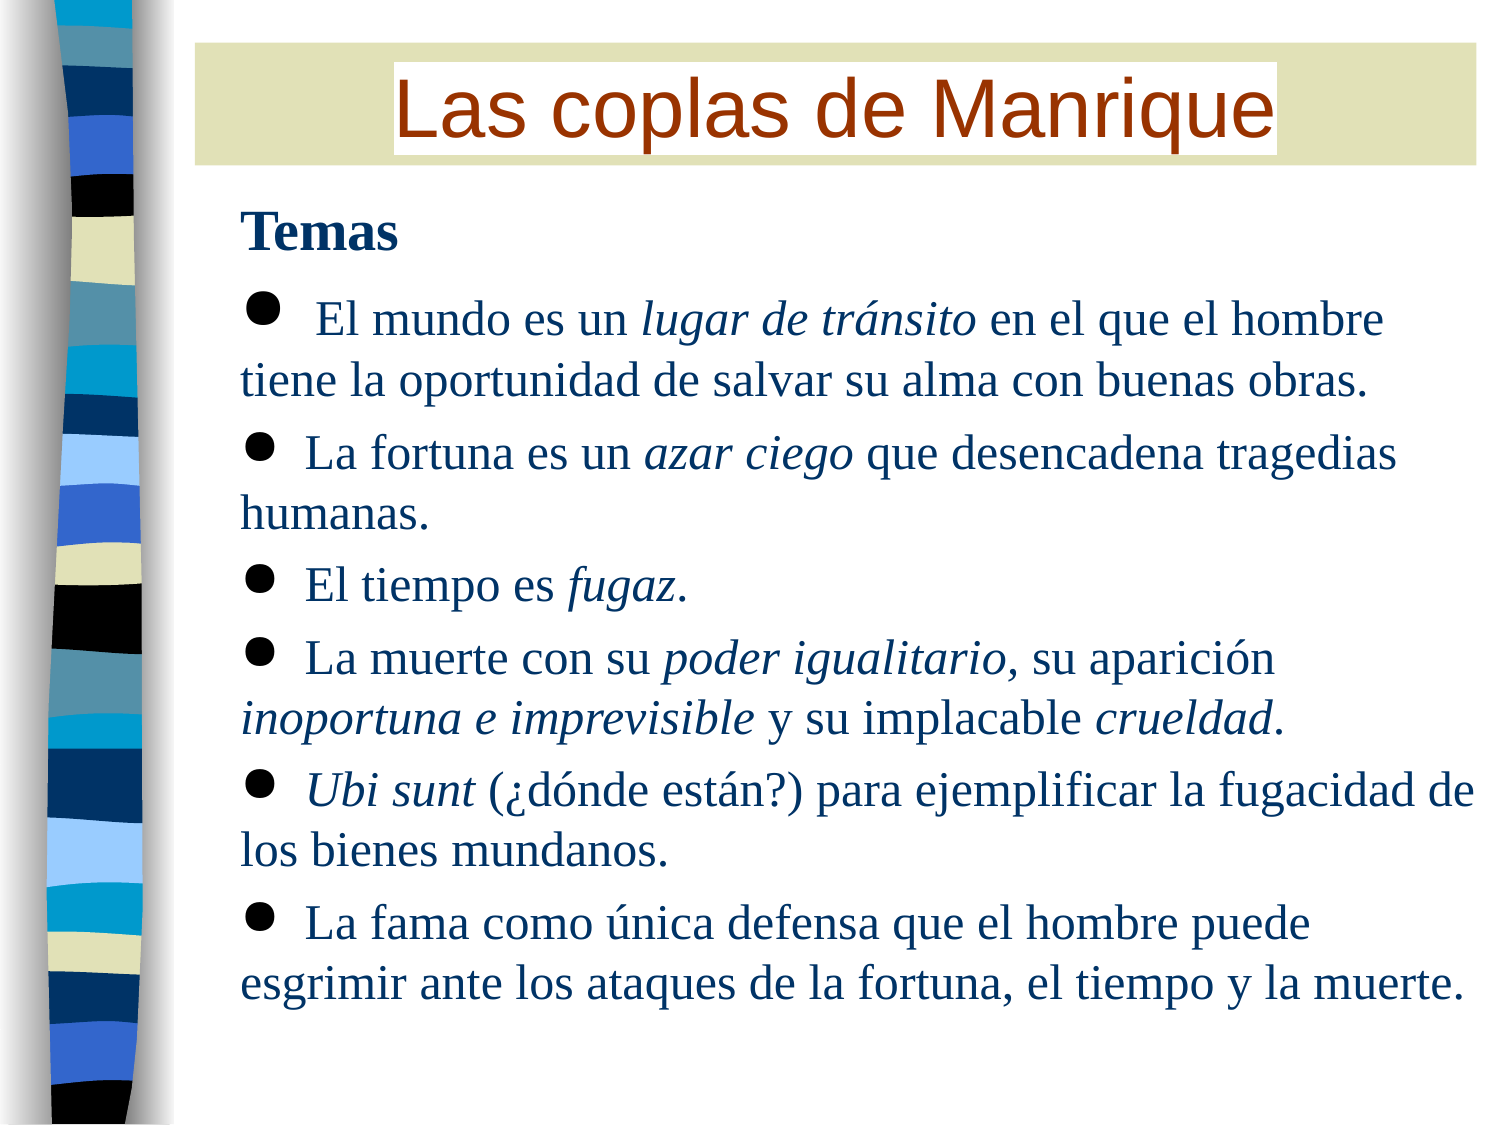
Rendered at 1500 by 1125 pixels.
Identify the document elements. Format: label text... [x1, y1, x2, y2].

text_box Temas El mundo es un lugar de tránsito en el que el hombre tiene la oportunidad de salvar su alma con buenas obras. La fortuna es un azar ciego que desencadena tragedias humanas. El tiempo es fugaz. La muerte con su poder igualitario, su aparición inoportuna e imprevisible y su implacable crueldad. Ubi sunt (¿dónde están?) para ejemplificar la fugacidad de los bienes mundanos. La fama como única defensa que el hombre puede esgrimir ante los ataques de la fortuna, el tiempo y la muerte. [225, 185, 1500, 1082]
title Las coplas de Manrique [194, 42, 1477, 166]
